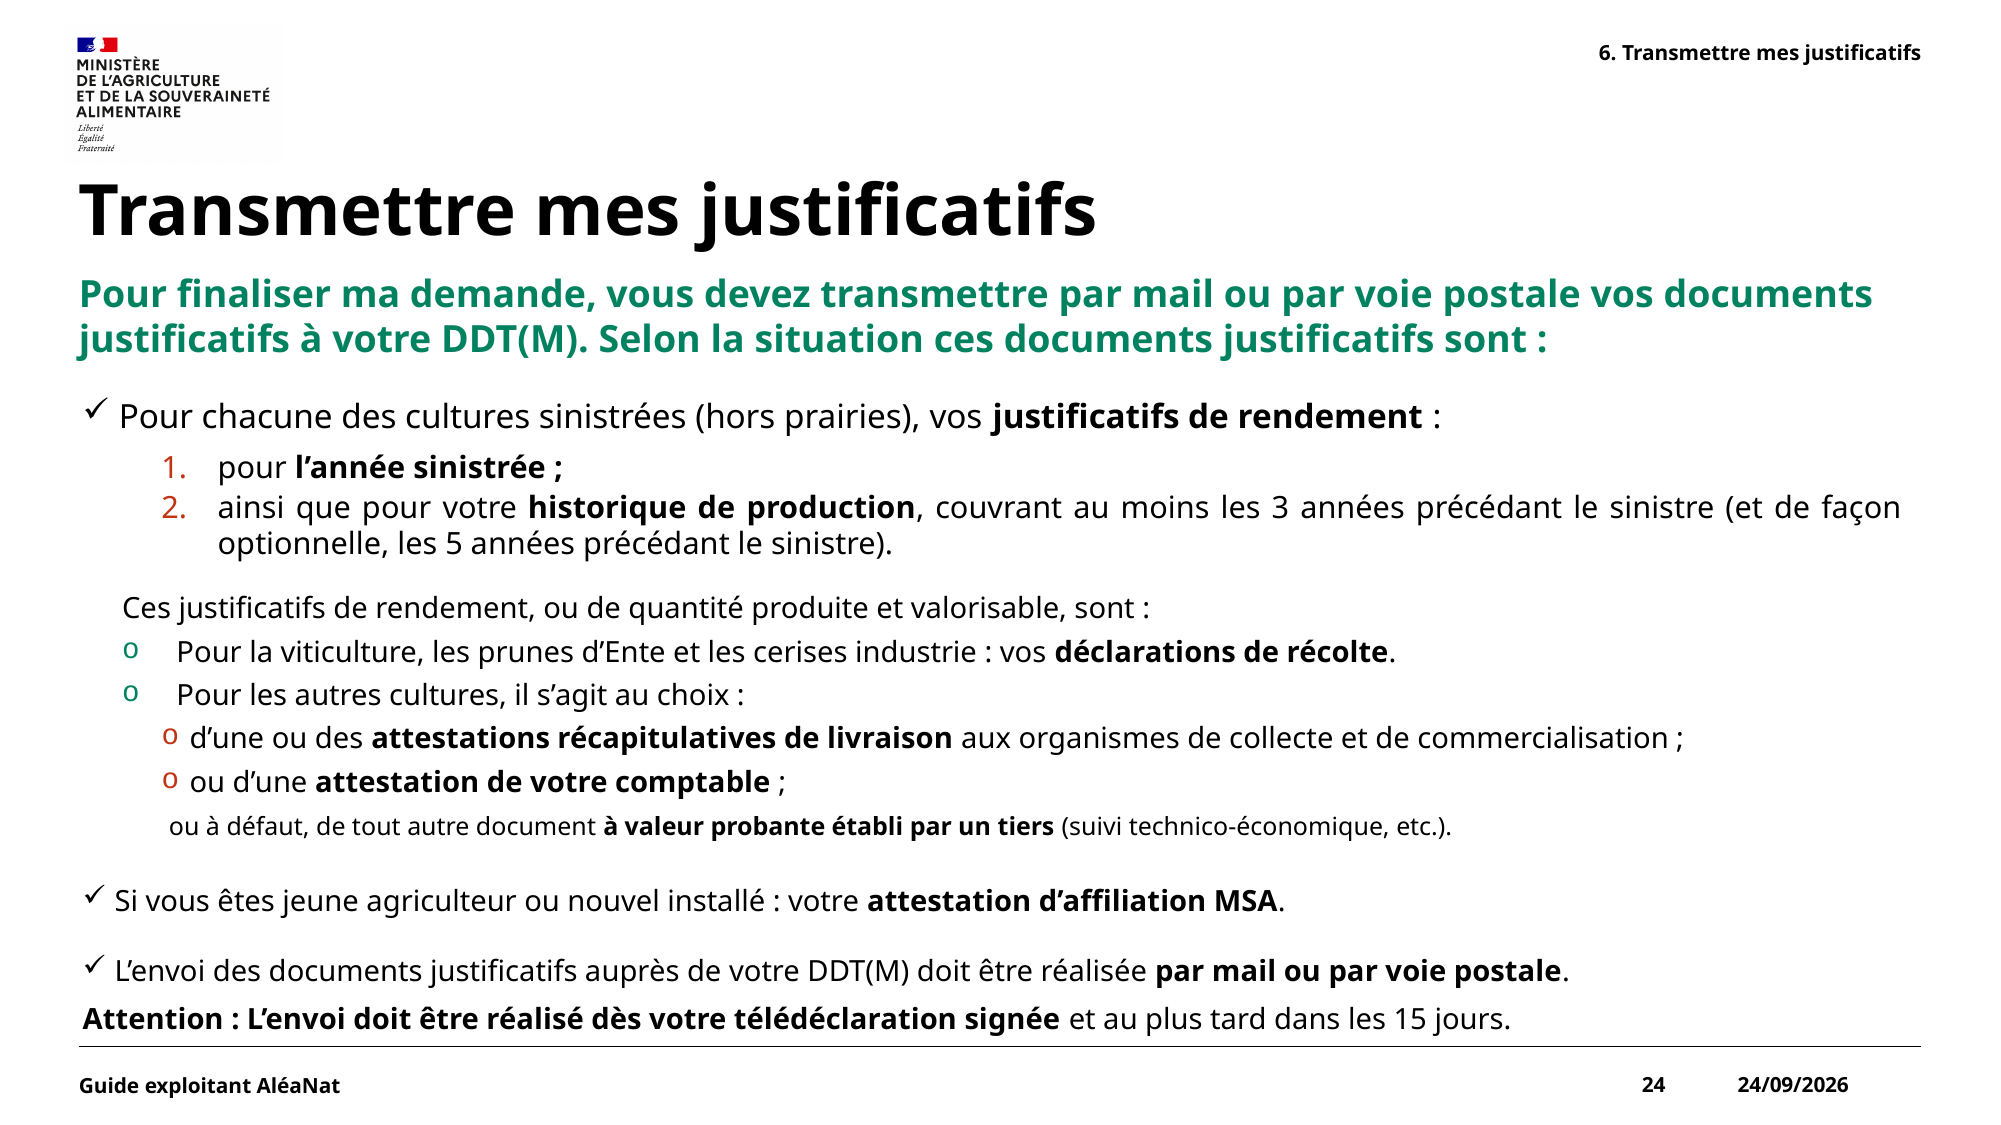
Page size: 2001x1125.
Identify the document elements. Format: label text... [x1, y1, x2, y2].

title Transmettre mes justificatifs [78, 165, 1922, 260]
picture [63, 23, 284, 165]
list Pour chacune des cultures sinistrées (hors prairies), vos justificatifs de rendement : pour l’année sinistrée ; ainsi que pour votre historique de production, couvrant au moins les 3 années précédant le sinistre (et de façon optionnelle, les 5 années précédant le sinistre). Ces justificatifs de rendement, ou de quantité produite et valorisable, sont : Pour la viticulture, les prunes d’Ente et les cerises industrie : vos déclarations de récolte. Pour les autres cultures, il s’agit au choix : d’une ou des attestations récapitulatives de livraison aux organismes de collecte et de commercialisation ; ou d’une attestation de votre comptable ; ou à défaut, de tout autre document à valeur probante établi par un tiers (suivi technico-économique, etc.). Si vous êtes jeune agriculteur ou nouvel installé : votre attestation d’affiliation MSA. L’envoi des documents justificatifs auprès de votre DDT(M) doit être réalisée par mail ou par voie postale. Attention : L’envoi doit être réalisé dès votre télédéclaration signée et au plus tard dans les 15 jours. [59, 376, 1902, 978]
footer Guide exploitant AléaNat [78, 1046, 1371, 1125]
list Pour finaliser ma demande, vous devez transmettre par mail ou par voie postale vos documents justificatifs à votre DDT(M). Selon la situation ces documents justificatifs sont : [78, 270, 1890, 344]
list 6. Transmettre mes justificatifs [724, 39, 1922, 119]
